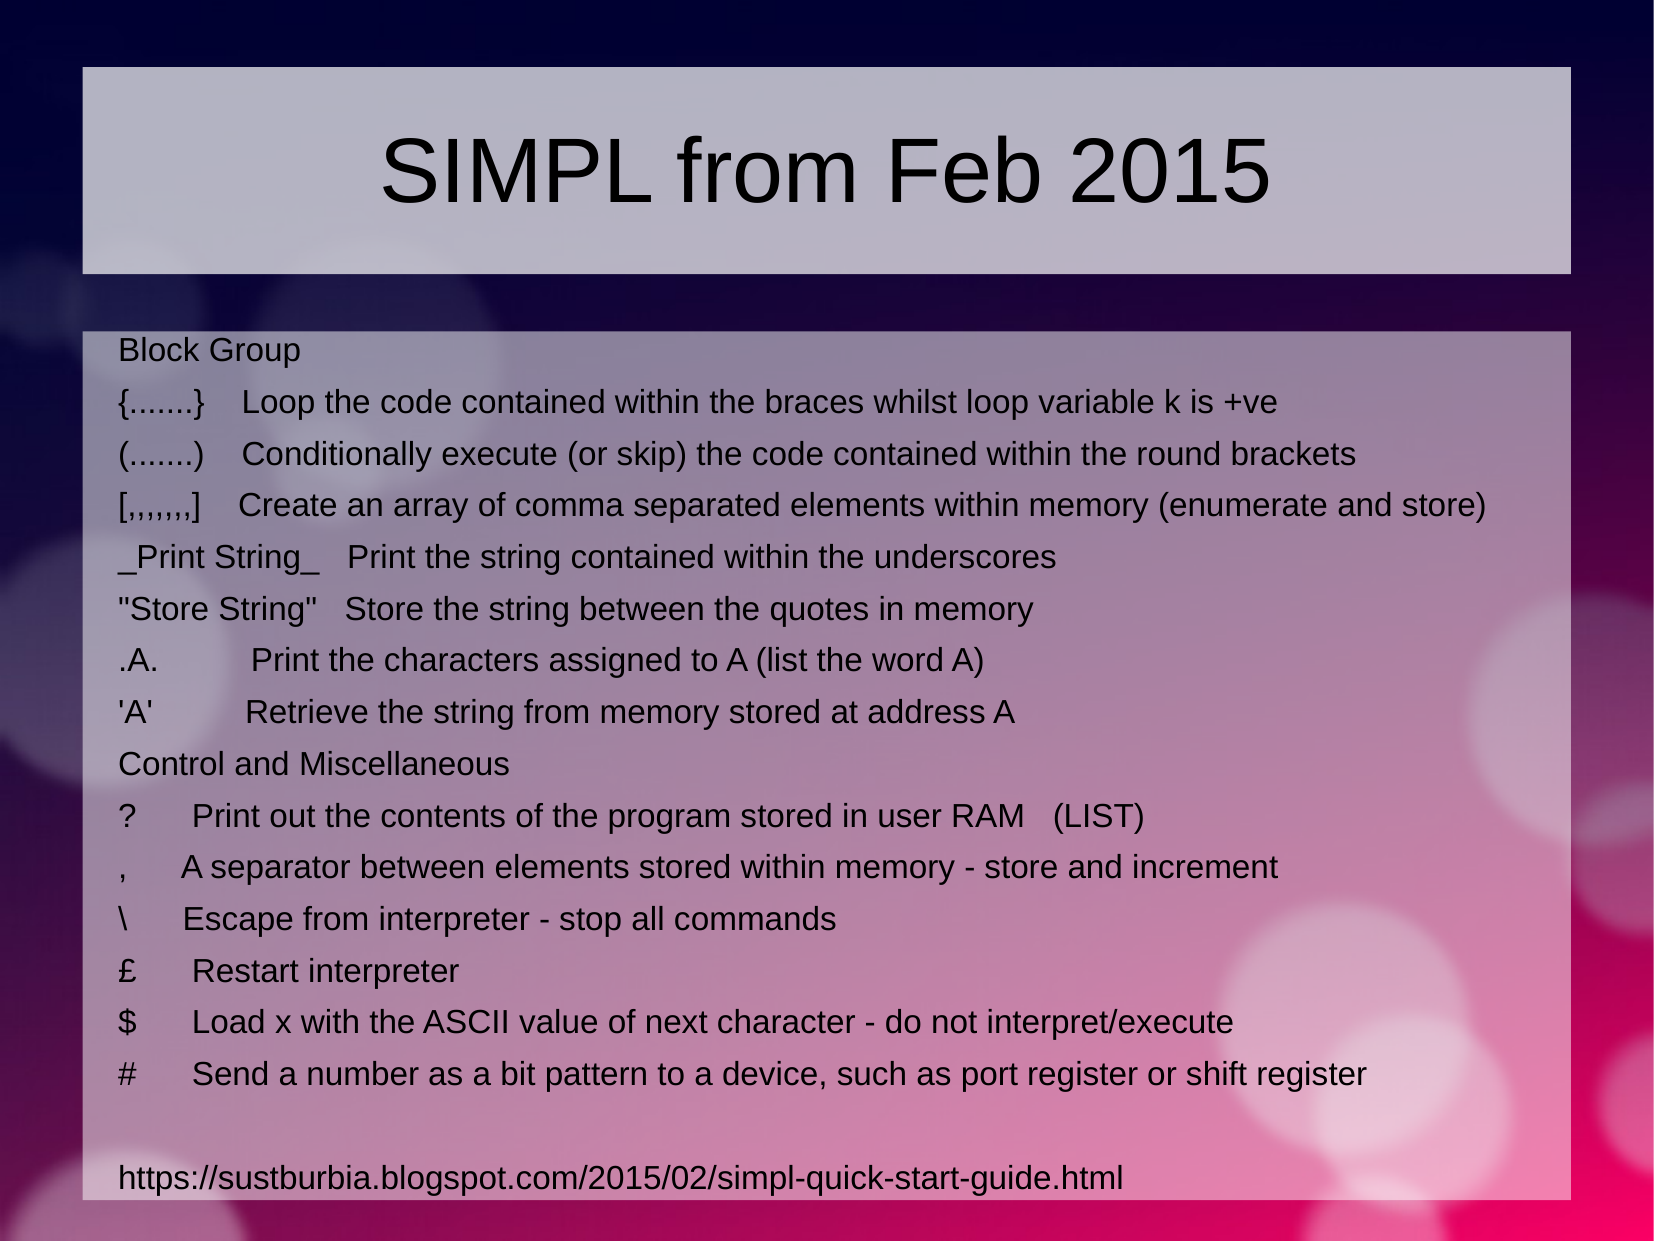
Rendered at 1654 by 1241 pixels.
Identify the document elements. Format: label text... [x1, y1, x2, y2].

title SIMPL from Feb 2015 [82, 67, 1571, 275]
list Block Group {.......} Loop the code contained within the braces whilst loop variable k is +ve (.......) Conditionally execute (or skip) the code contained within the round brackets [,,,,,,,] Create an array of comma separated elements within memory (enumerate and store) _Print String_ Print the string contained within the underscores "Store String" Store the string between the quotes in memory .A. Print the characters assigned to A (list the word A) 'A' Retrieve the string from memory stored at address A Control and Miscellaneous ? Print out the contents of the program stored in user RAM (LIST) , A separator between elements stored within memory - store and increment \ Escape from interpreter - stop all commands £ Restart interpreter $ Load x with the ASCII value of next character - do not interpret/execute # Send a number as a bit pattern to a device, such as port register or shift register https://sustburbia.blogspot.com/2015/02/simpl-quick-start-guide.html [82, 331, 1571, 1201]
picture [0, 0, 1654, 1241]
